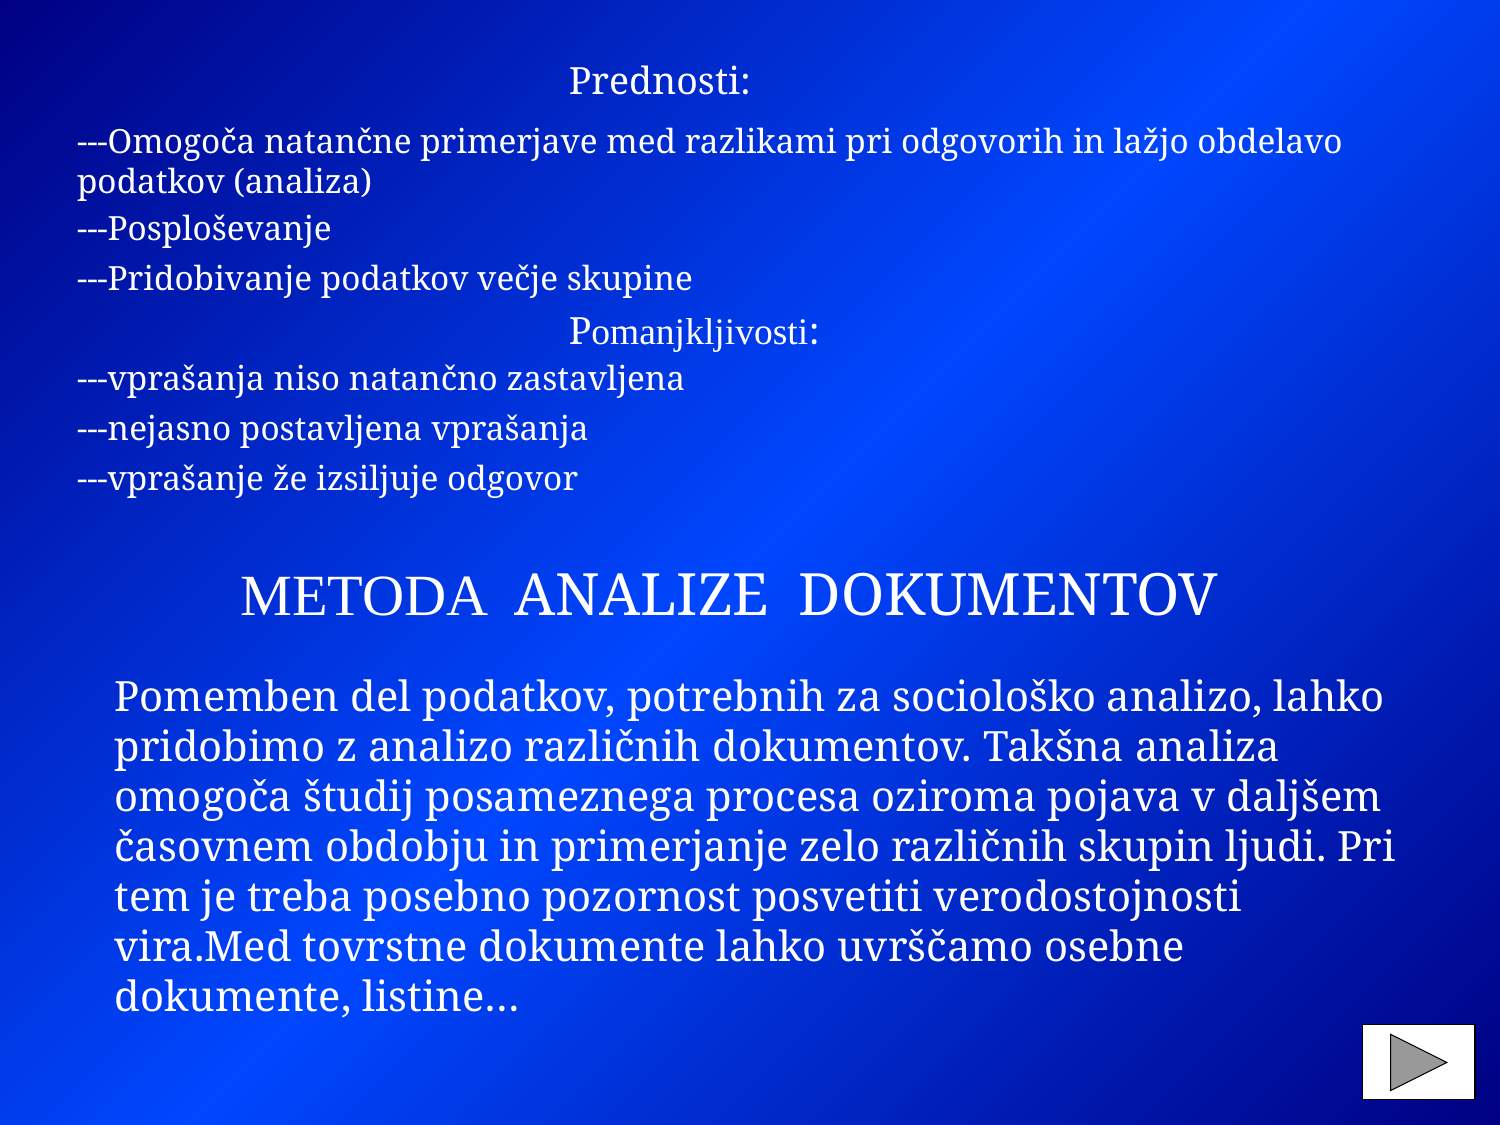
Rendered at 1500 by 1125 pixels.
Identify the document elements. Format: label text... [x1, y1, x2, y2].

text_box Pomemben del podatkov, potrebnih za sociološko analizo, lahko pridobimo z analizo različnih dokumentov. Takšna analiza omogoča študij posameznega procesa oziroma pojava v daljšem časovnem obdobju in primerjanje zelo različnih skupin ljudi. Pri tem je treba posebno pozornost posvetiti verodostojnosti vira.Med tovrstne dokumente lahko uvrščamo osebne dokumente, listine… [99, 662, 1438, 1028]
text_box ---nejasno postavljena vprašanja [62, 399, 1400, 449]
text_box ---Pridobivanje podatkov večje skupine [62, 255, 1400, 305]
text_box ---Omogoča natančne primerjave med razlikami pri odgovorih in lažjo obdelavo podatkov (analiza) [62, 112, 1400, 208]
text_box ---Posploševanje [62, 208, 1400, 255]
text_box METODA ANALIZE DOKUMENTOV [37, 549, 1450, 635]
text_box ---vprašanja niso natančno zastavljena [62, 349, 1400, 399]
text_box Prednosti: [74, 49, 1413, 110]
text_box ---vprašanje že izsiljuje odgovor [62, 449, 1400, 505]
text_box [1362, 1024, 1476, 1100]
text_box Pomanjkljivosti: [74, 299, 1413, 360]
